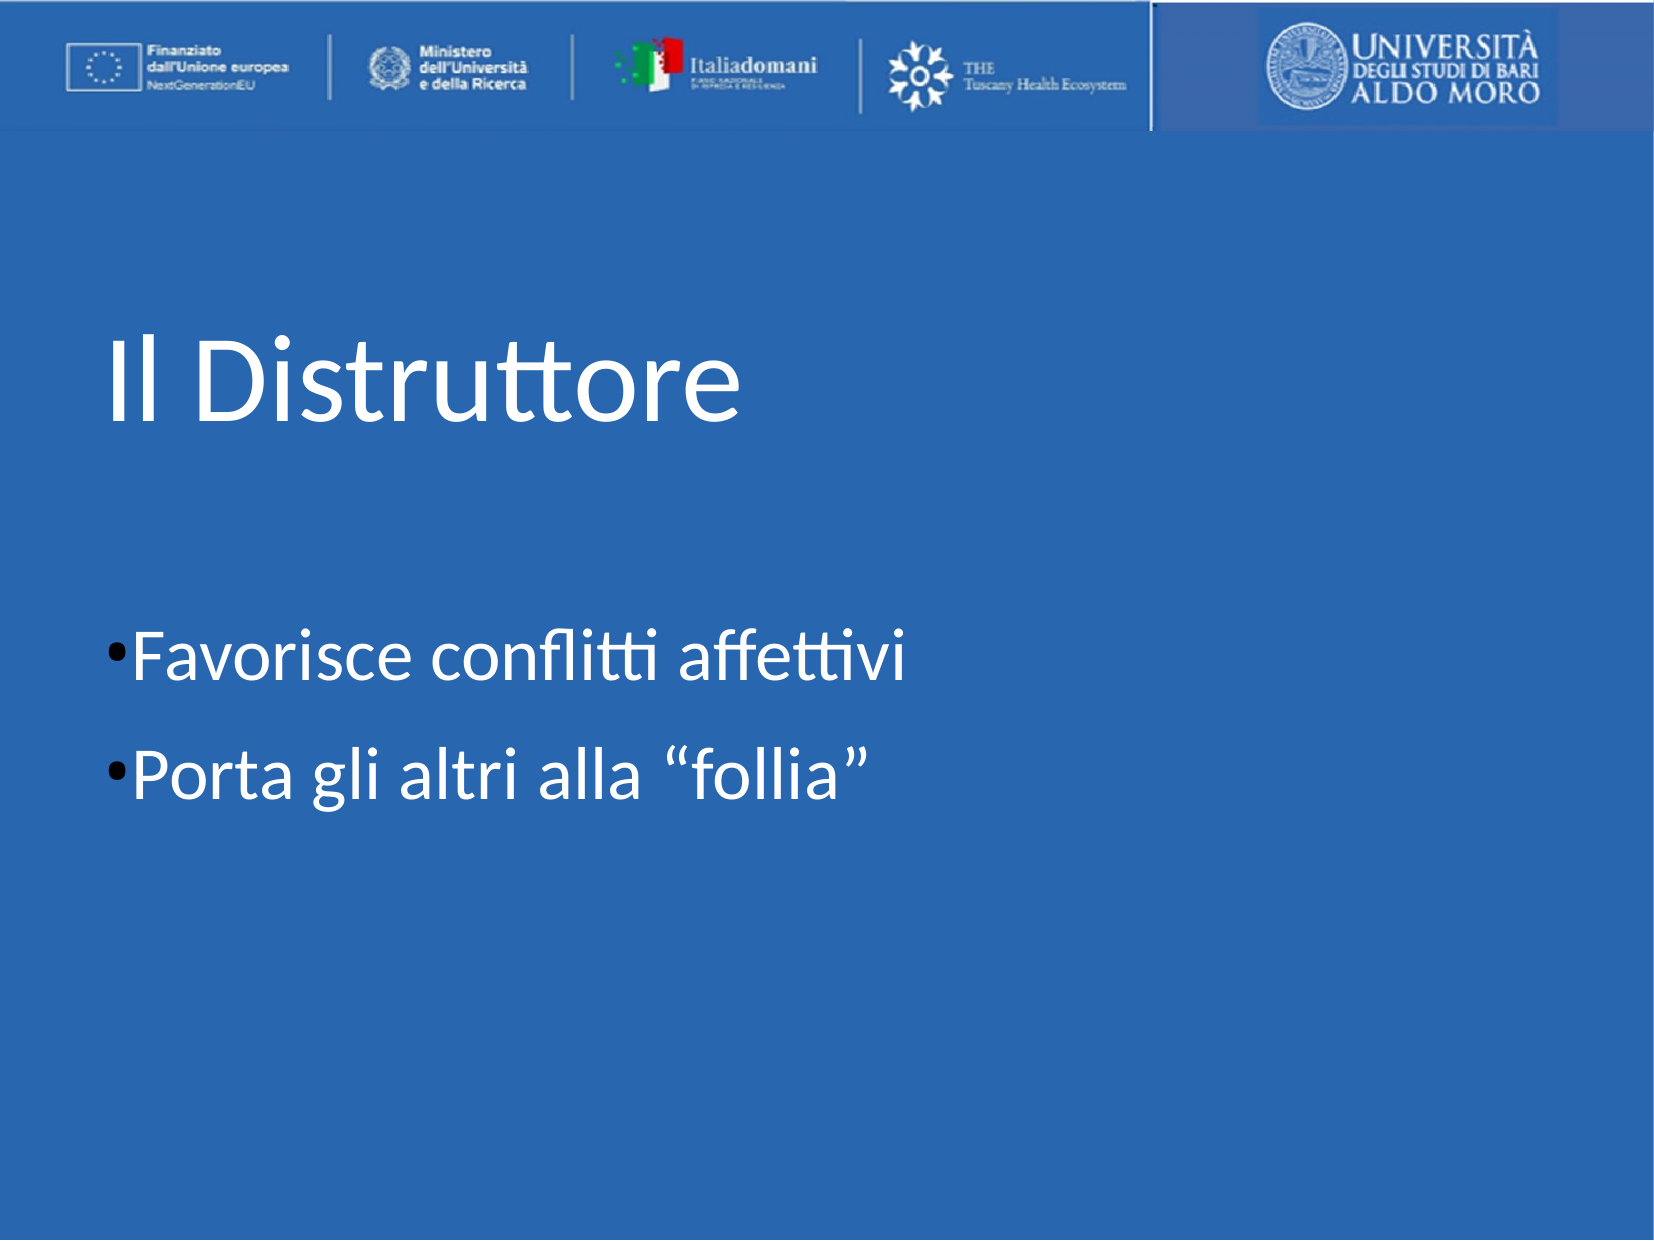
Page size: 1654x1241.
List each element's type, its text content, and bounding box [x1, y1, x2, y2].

text_box Il Distruttore Favorisce conflitti affettivi Porta gli altri alla “follia” [88, 289, 1565, 712]
picture [0, 0, 1654, 132]
